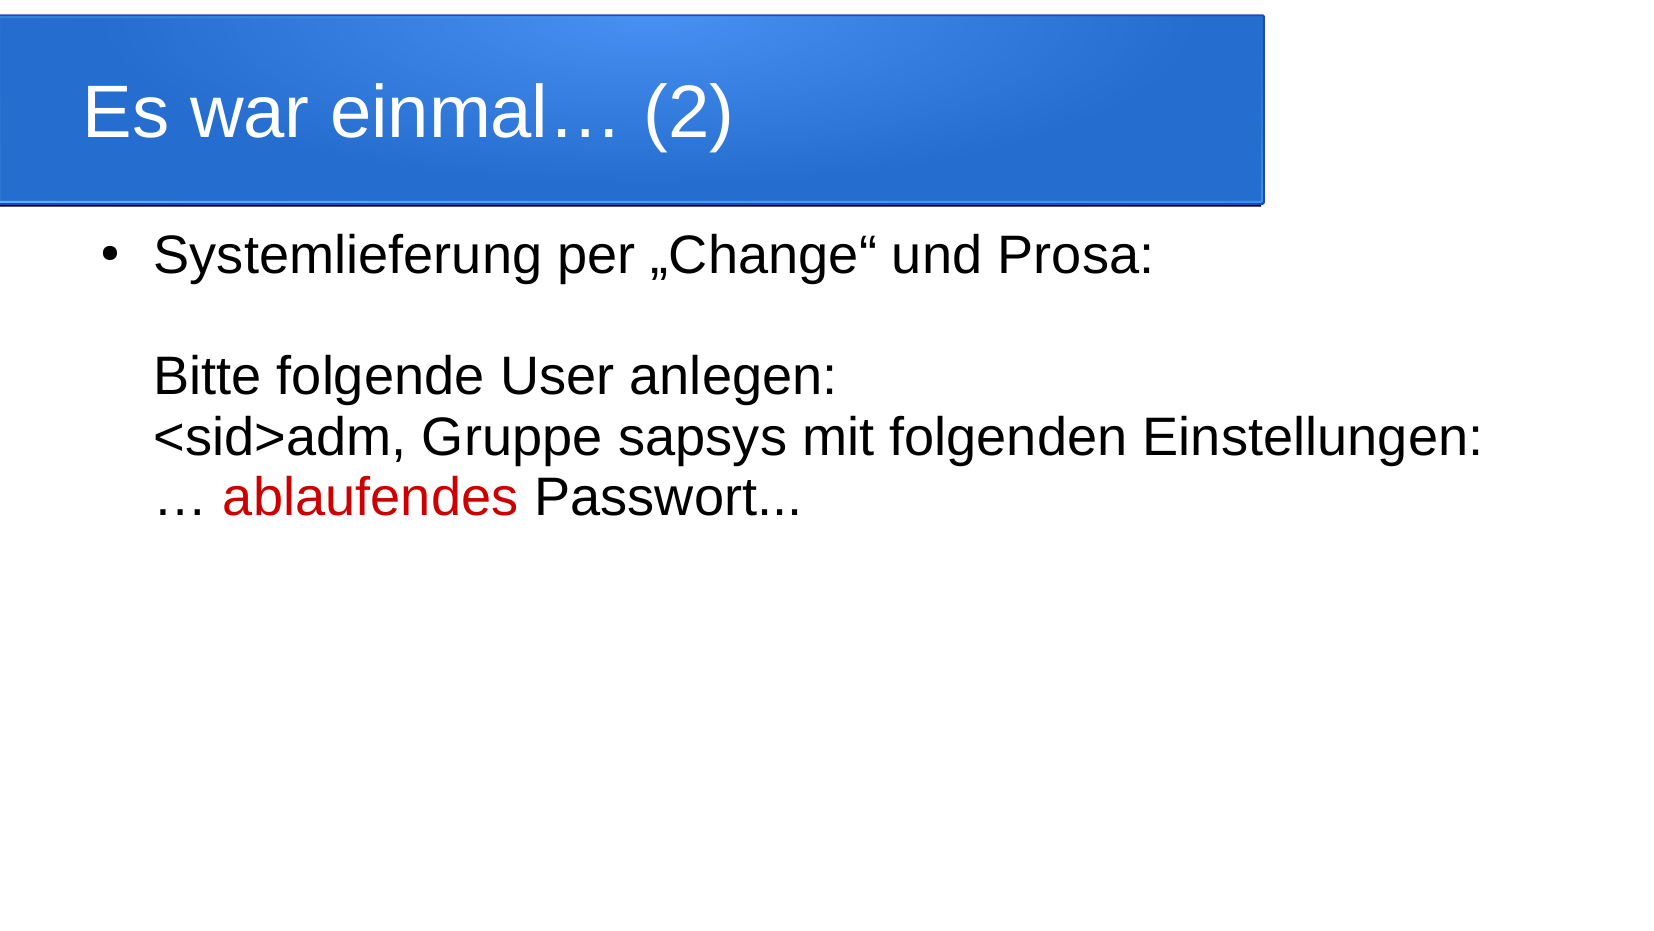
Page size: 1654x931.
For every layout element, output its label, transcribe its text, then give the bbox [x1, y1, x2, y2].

title Es war einmal… (2) [82, 35, 1235, 189]
list Systemlieferung per „Change“ und Prosa: Bitte folgende User anlegen: <sid>adm, Gruppe sapsys mit folgenden Einstellungen: … ablaufendes Passwort... [82, 224, 1571, 764]
